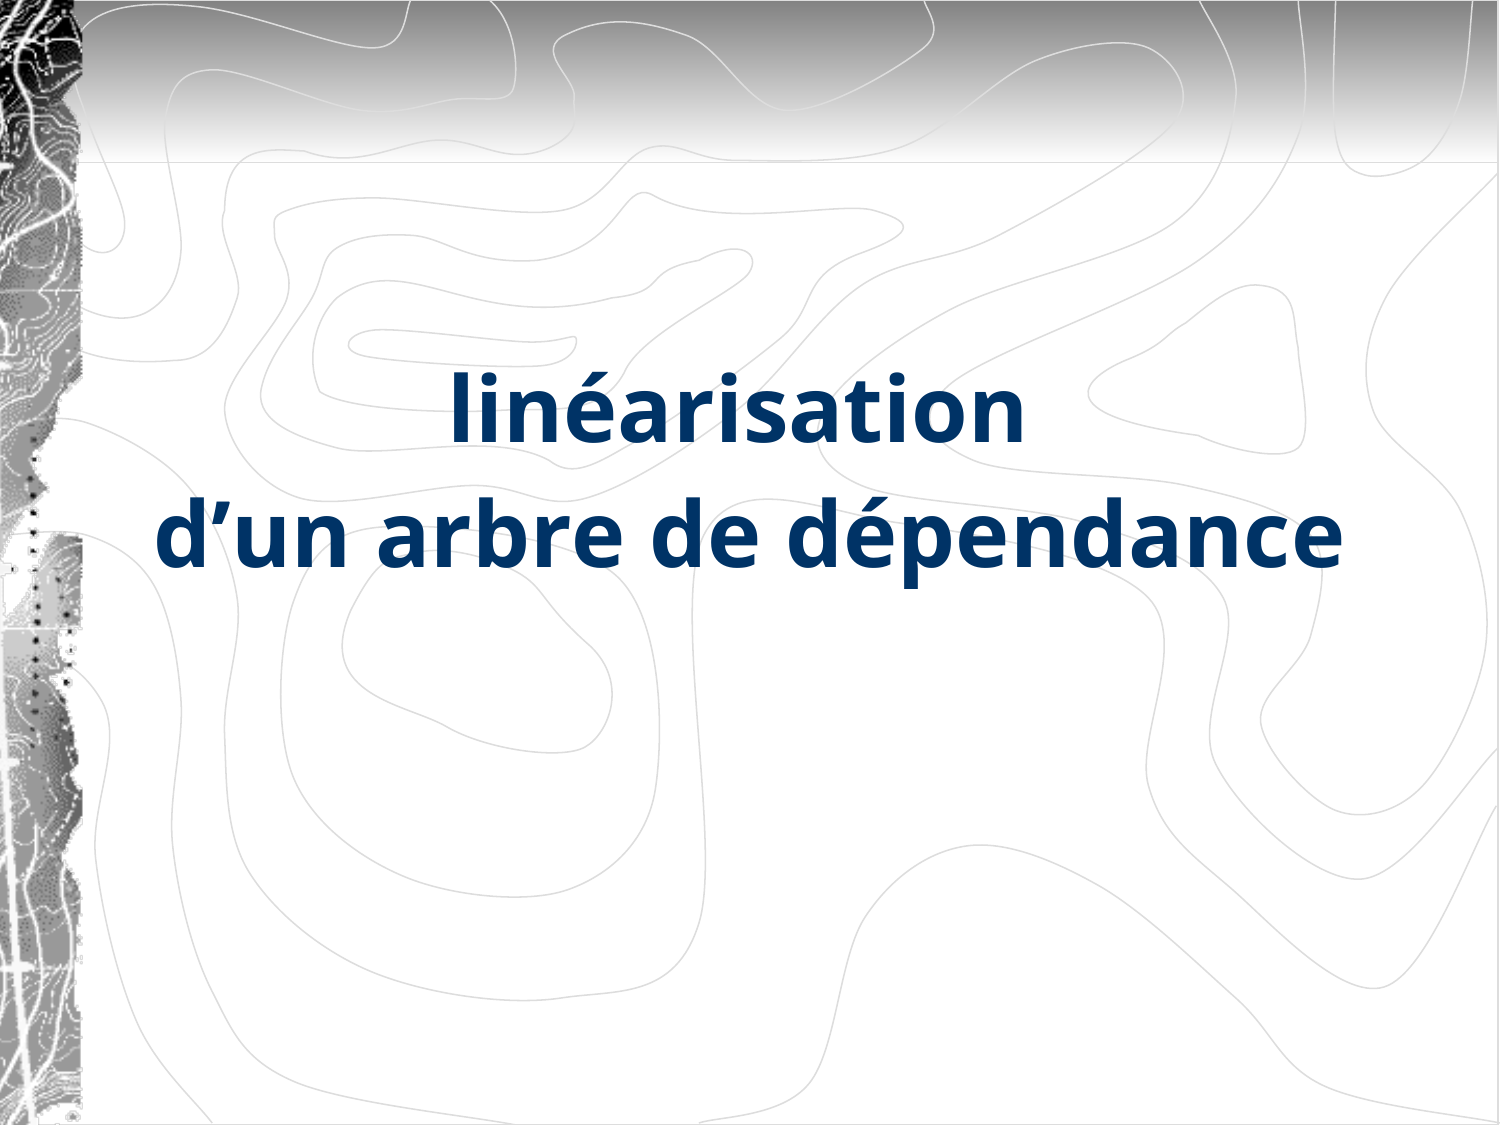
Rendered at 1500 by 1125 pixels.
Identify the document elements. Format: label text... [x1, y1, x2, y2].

title linéarisation d’un arbre de dépendance [112, 349, 1388, 591]
